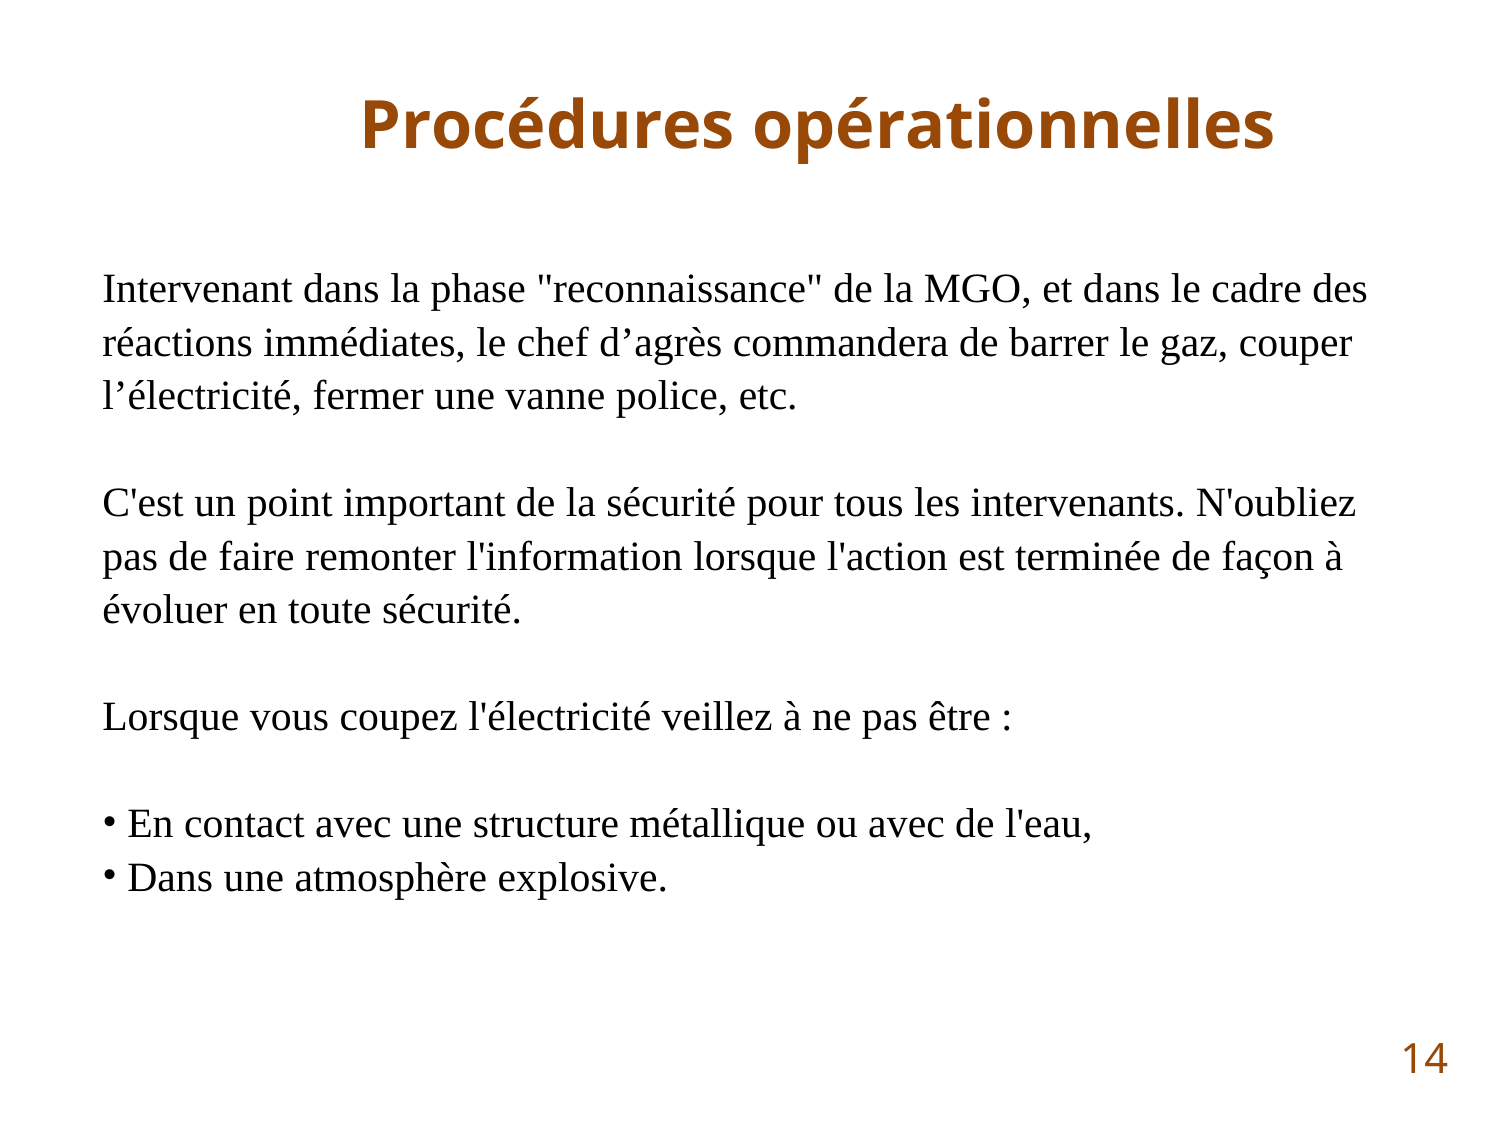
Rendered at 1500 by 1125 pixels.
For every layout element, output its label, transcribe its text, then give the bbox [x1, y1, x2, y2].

text_box Intervenant dans la phase "reconnaissance" de la MGO, et dans le cadre des réactions immédiates, le chef d’agrès commandera de barrer le gaz, couper l’électricité, fermer une vanne police, etc. C'est un point important de la sécurité pour tous les intervenants. N'oubliez pas de faire remonter l'information lorsque l'action est terminée de façon à évoluer en toute sécurité. Lorsque vous coupez l'électricité veillez à ne pas être : En contact avec une structure métallique ou avec de l'eau, Dans une atmosphère explosive. [87, 249, 1431, 908]
text_box <numéro> [1113, 1029, 1464, 1090]
title Procédures opérationnelles [183, 45, 1454, 200]
